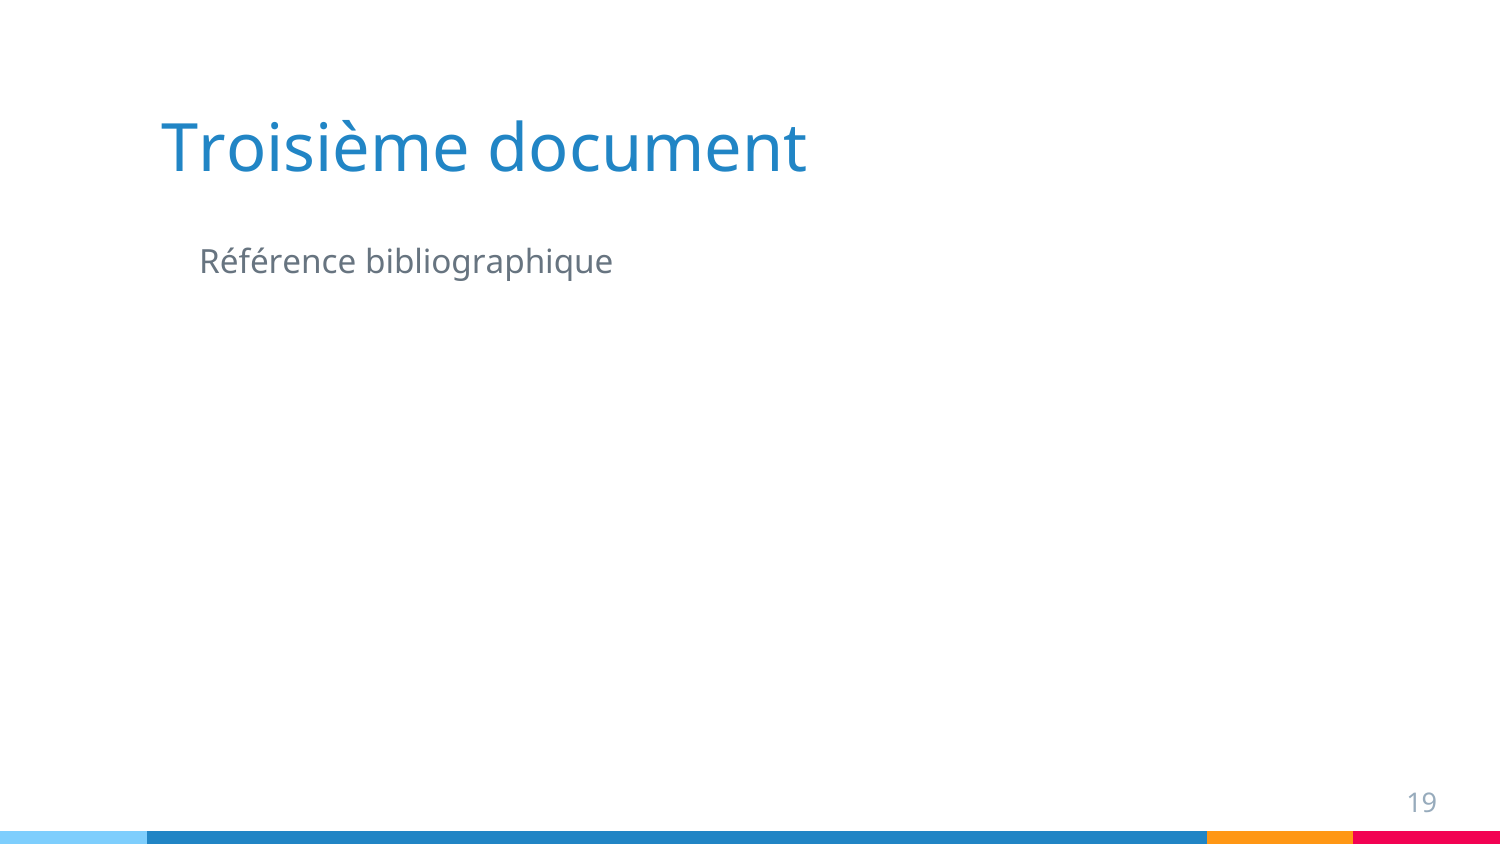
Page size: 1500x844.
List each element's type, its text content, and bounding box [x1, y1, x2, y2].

title Troisième document [146, 58, 1373, 200]
list Référence bibliographique [146, 225, 1310, 809]
text_box 19 [1391, 770, 1482, 822]
